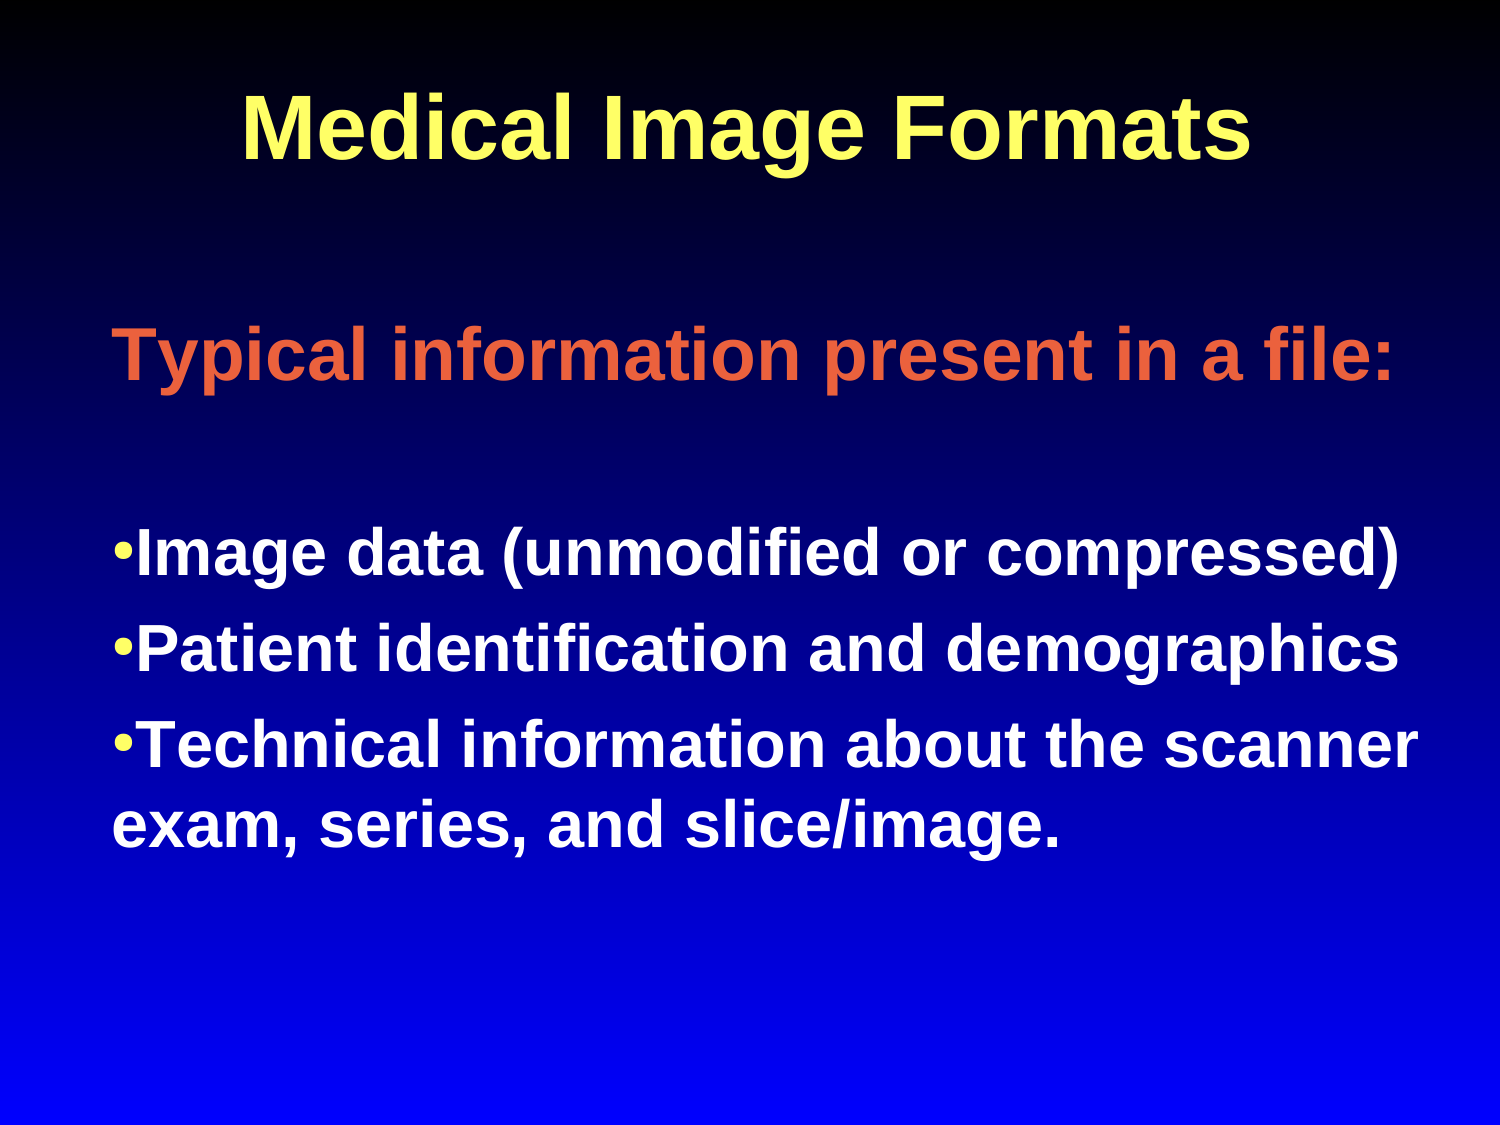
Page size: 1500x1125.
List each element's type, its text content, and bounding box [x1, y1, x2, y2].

list Typical information present in a file: Image data (unmodified or compressed) Patient identification and demographics Technical information about the scanner exam, series, and slice/image. [36, 312, 1458, 1022]
title Medical Image Formats [109, 14, 1385, 242]
